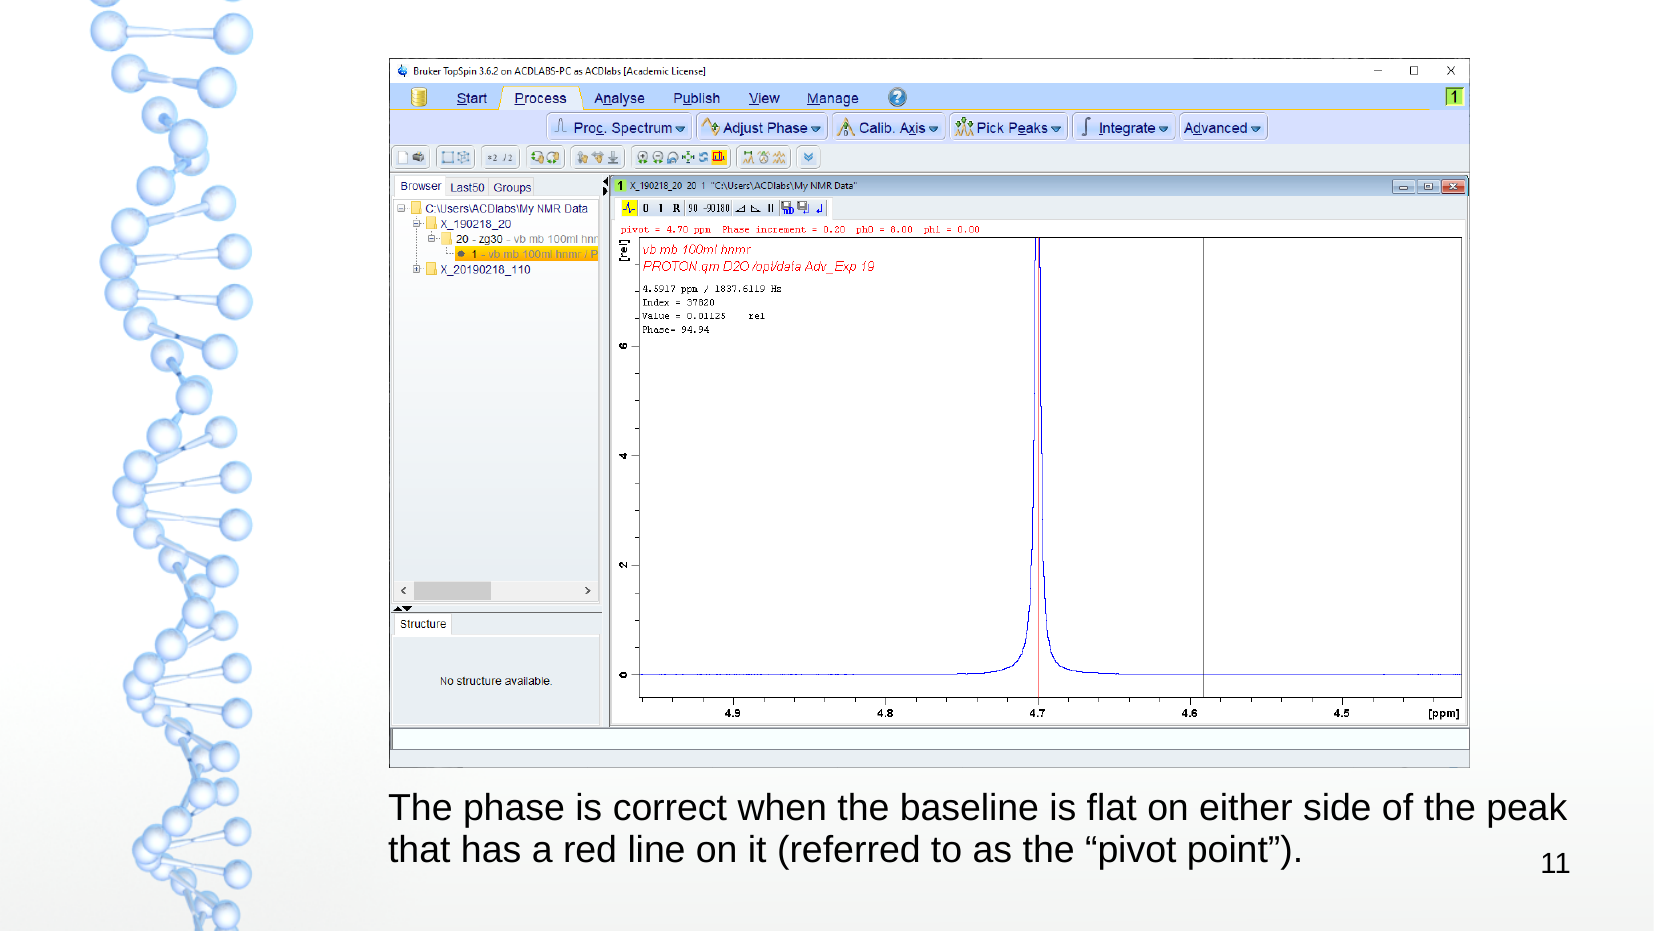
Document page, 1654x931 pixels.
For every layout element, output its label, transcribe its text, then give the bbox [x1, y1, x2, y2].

text_box The phase is correct when the baseline is flat on either side of the peak that has a red line on it (referred to as the “pivot point”). [373, 779, 1583, 879]
picture [0, 0, 1654, 931]
